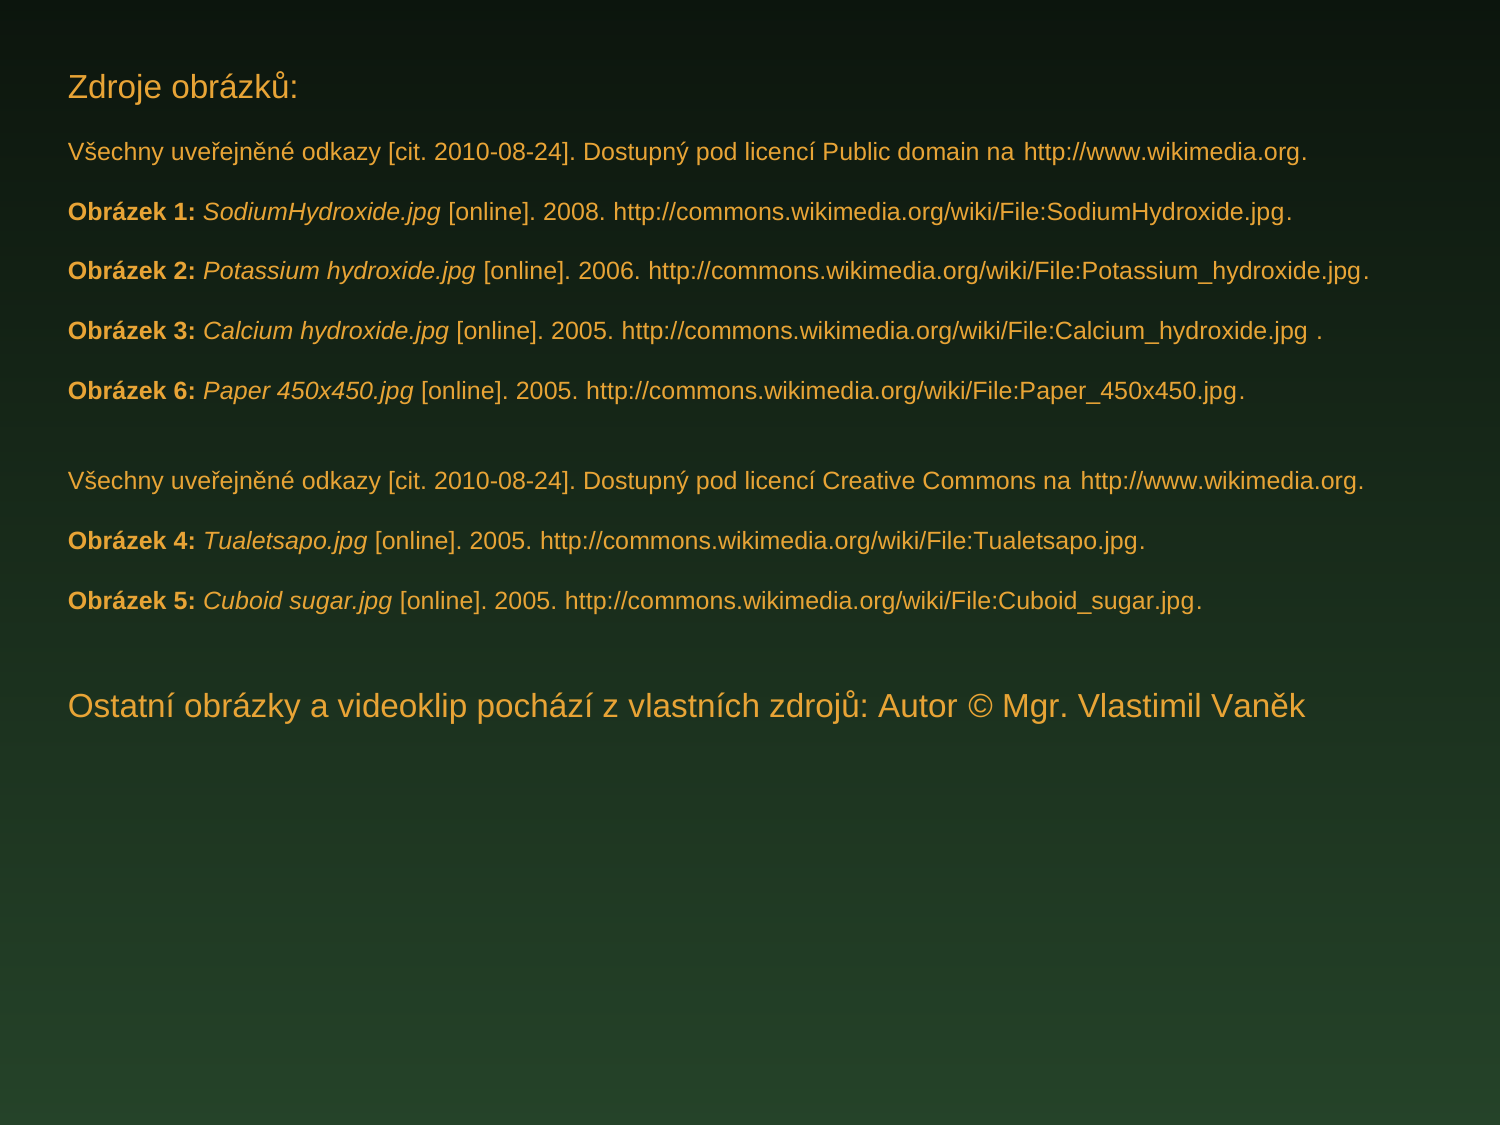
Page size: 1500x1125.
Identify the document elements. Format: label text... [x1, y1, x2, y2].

text_box Zdroje obrázků: Všechny uveřejněné odkazy [cit. 2010-08-24]. Dostupný pod licencí Public domain na http://www.wikimedia.org. Obrázek 1: SodiumHydroxide.jpg [online]. 2008. http://commons.wikimedia.org/wiki/File:SodiumHydroxide.jpg. Obrázek 2: Potassium hydroxide.jpg [online]. 2006. http://commons.wikimedia.org/wiki/File:Potassium_hydroxide.jpg. Obrázek 3: Calcium hydroxide.jpg [online]. 2005. http://commons.wikimedia.org/wiki/File:Calcium_hydroxide.jpg . Obrázek 6: Paper 450x450.jpg [online]. 2005. http://commons.wikimedia.org/wiki/File:Paper_450x450.jpg. Všechny uveřejněné odkazy [cit. 2010-08-24]. Dostupný pod licencí Creative Commons na http://www.wikimedia.org. Obrázek 4: Tualetsapo.jpg [online]. 2005. http://commons.wikimedia.org/wiki/File:Tualetsapo.jpg. Obrázek 5: Cuboid sugar.jpg [online]. 2005. http://commons.wikimedia.org/wiki/File:Cuboid_sugar.jpg. Ostatní obrázky a videoklip pochází z vlastních zdrojů: Autor © Mgr. Vlastimil Vaněk [53, 57, 1459, 777]
